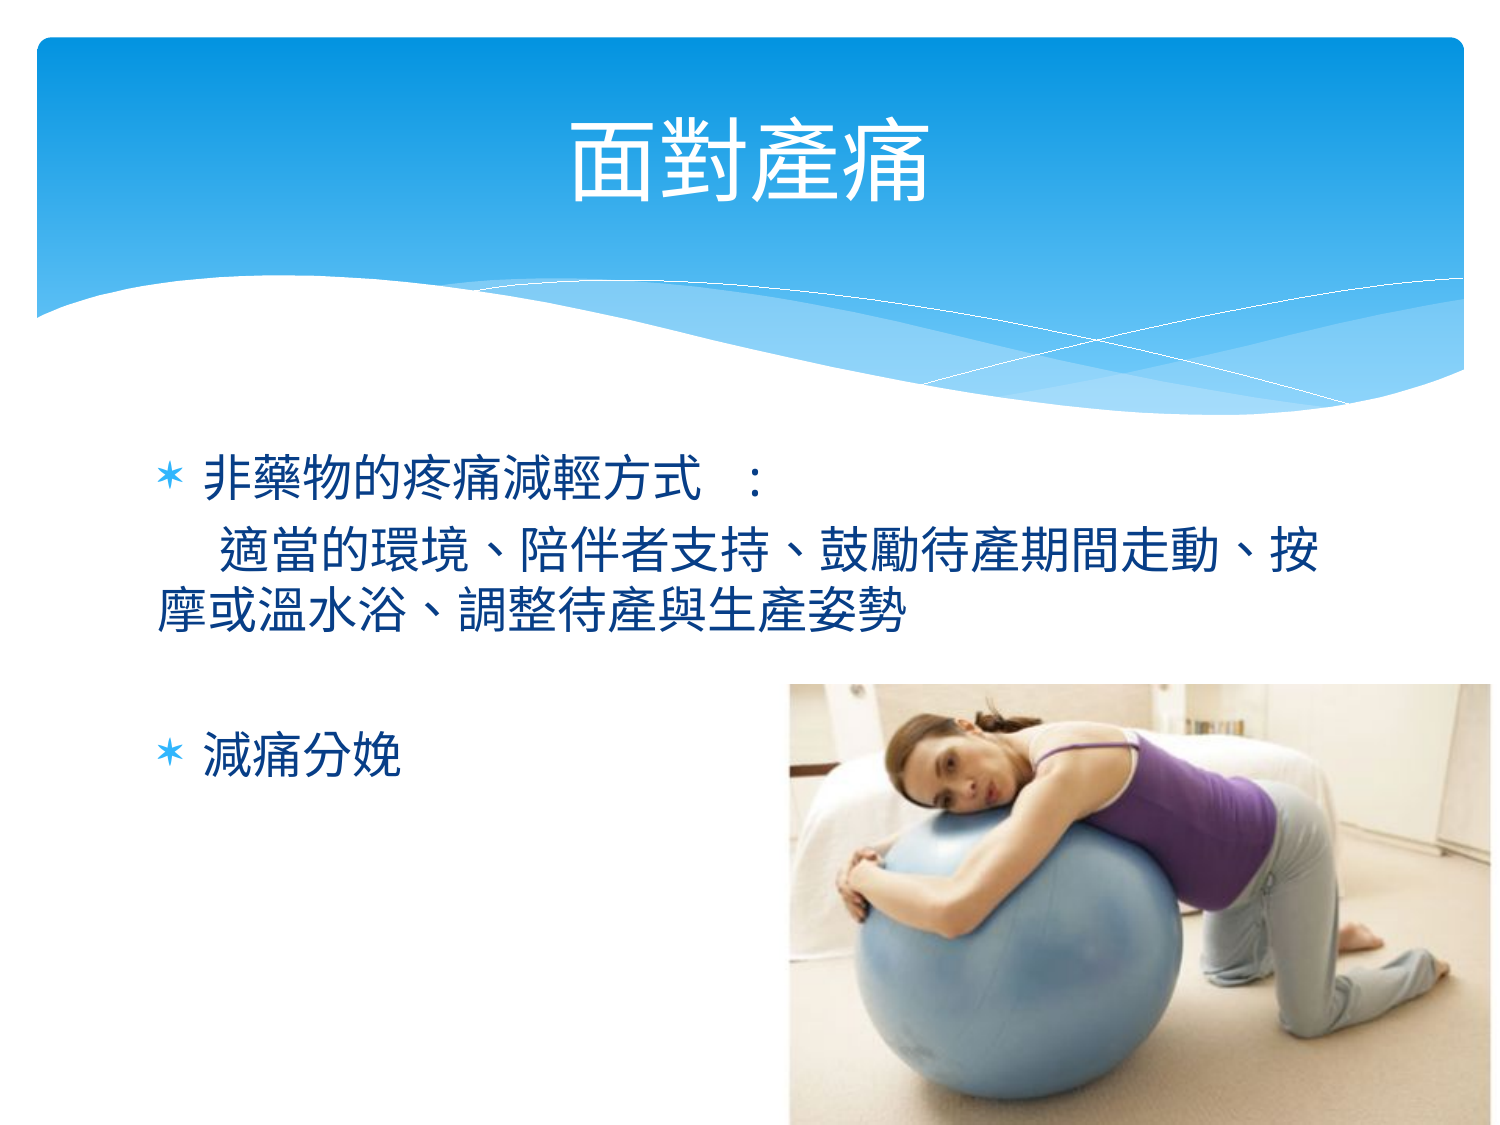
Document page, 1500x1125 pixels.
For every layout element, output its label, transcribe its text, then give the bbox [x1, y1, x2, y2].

picture [779, 684, 1500, 1125]
list 非藥物的疼痛減輕方式 : 適當的環境、陪伴者支持、鼓勵待產期間走動、按摩或溫水浴、調整待產與生產姿勢 減痛分娩 [142, 438, 1359, 1005]
title 面對產痛 [75, 55, 1426, 261]
